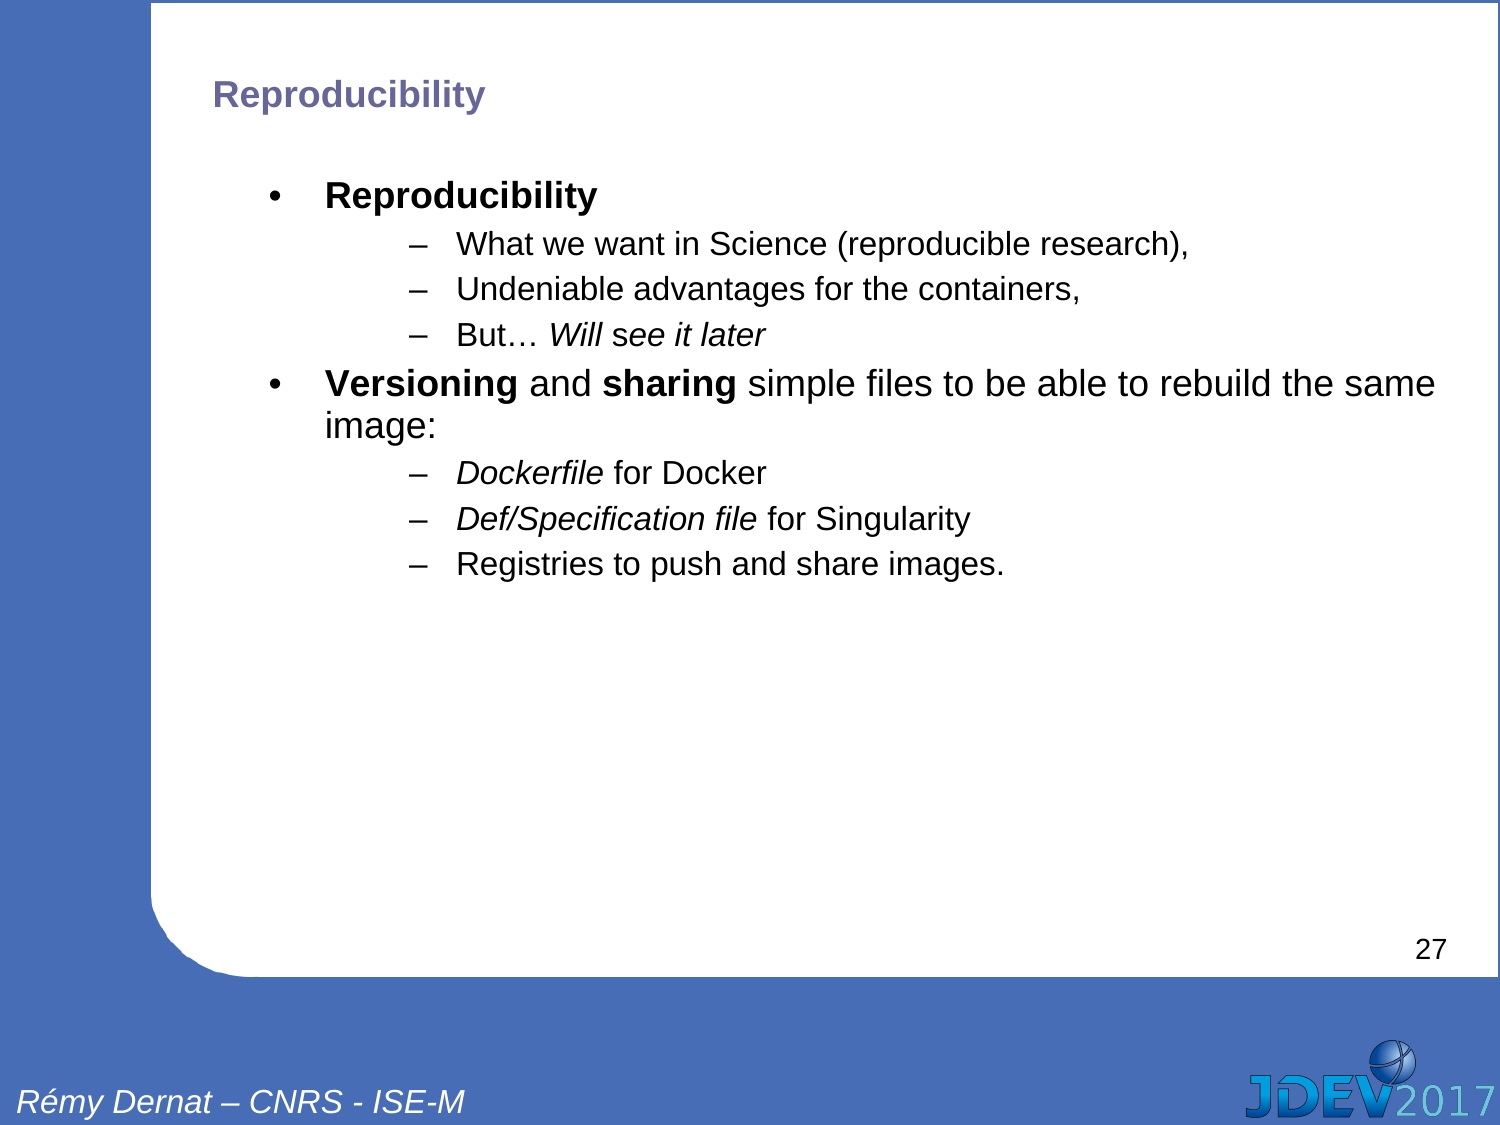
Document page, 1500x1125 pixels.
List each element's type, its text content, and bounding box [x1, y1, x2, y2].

text_box Rémy Dernat – CNRS - ISE-M [0, 1075, 488, 1125]
title Reproducibility [212, 24, 1447, 164]
picture [0, 0, 1500, 1125]
list Reproducibility What we want in Science (reproducible research), Undeniable advantages for the containers, But… Will see it later Versioning and sharing simple files to be able to rebuild the same image: Dockerfile for Docker Def/Specification file for Singularity Registries to push and share images. [212, 174, 1448, 828]
